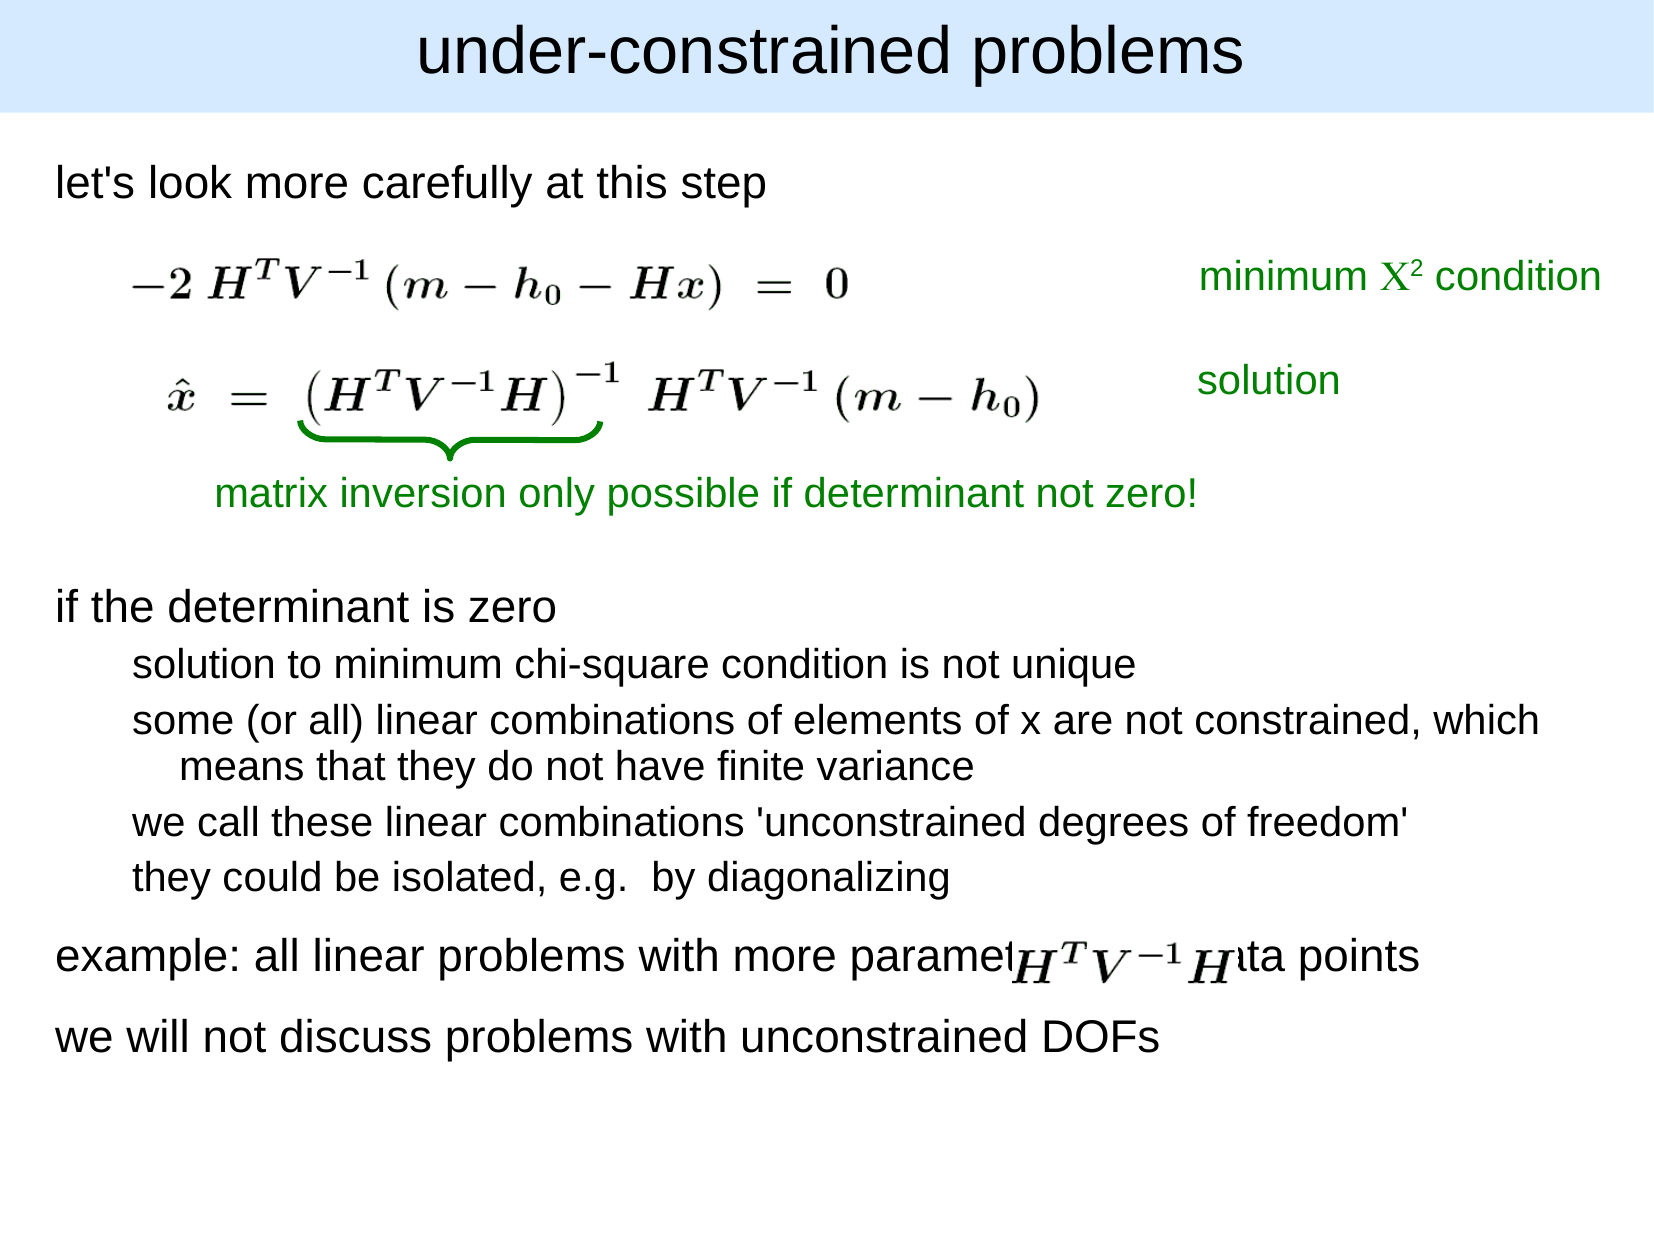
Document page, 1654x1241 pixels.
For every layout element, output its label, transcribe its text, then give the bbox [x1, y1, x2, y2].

title under-constrained problems [86, 0, 1576, 100]
text_box solution [1182, 349, 1356, 427]
text_box minimum 2 condition [1184, 244, 1618, 322]
list let's look more carefully at this step [37, 156, 1613, 263]
text_box matrix inversion only possible if determinant not zero! [199, 462, 1214, 539]
picture [1012, 937, 1238, 992]
picture [150, 345, 1051, 449]
list if the determinant is zero solution to minimum chi-square condition is not unique some (or all) linear combinations of elements of x are not constrained, which means that they do not have finite variance we call these linear combinations 'unconstrained degrees of freedom' they could be isolated, e.g. by diagonalizing example: all linear problems with more parameters than data points we will not discuss problems with unconstrained DOFs [37, 580, 1613, 1191]
picture [112, 241, 863, 338]
